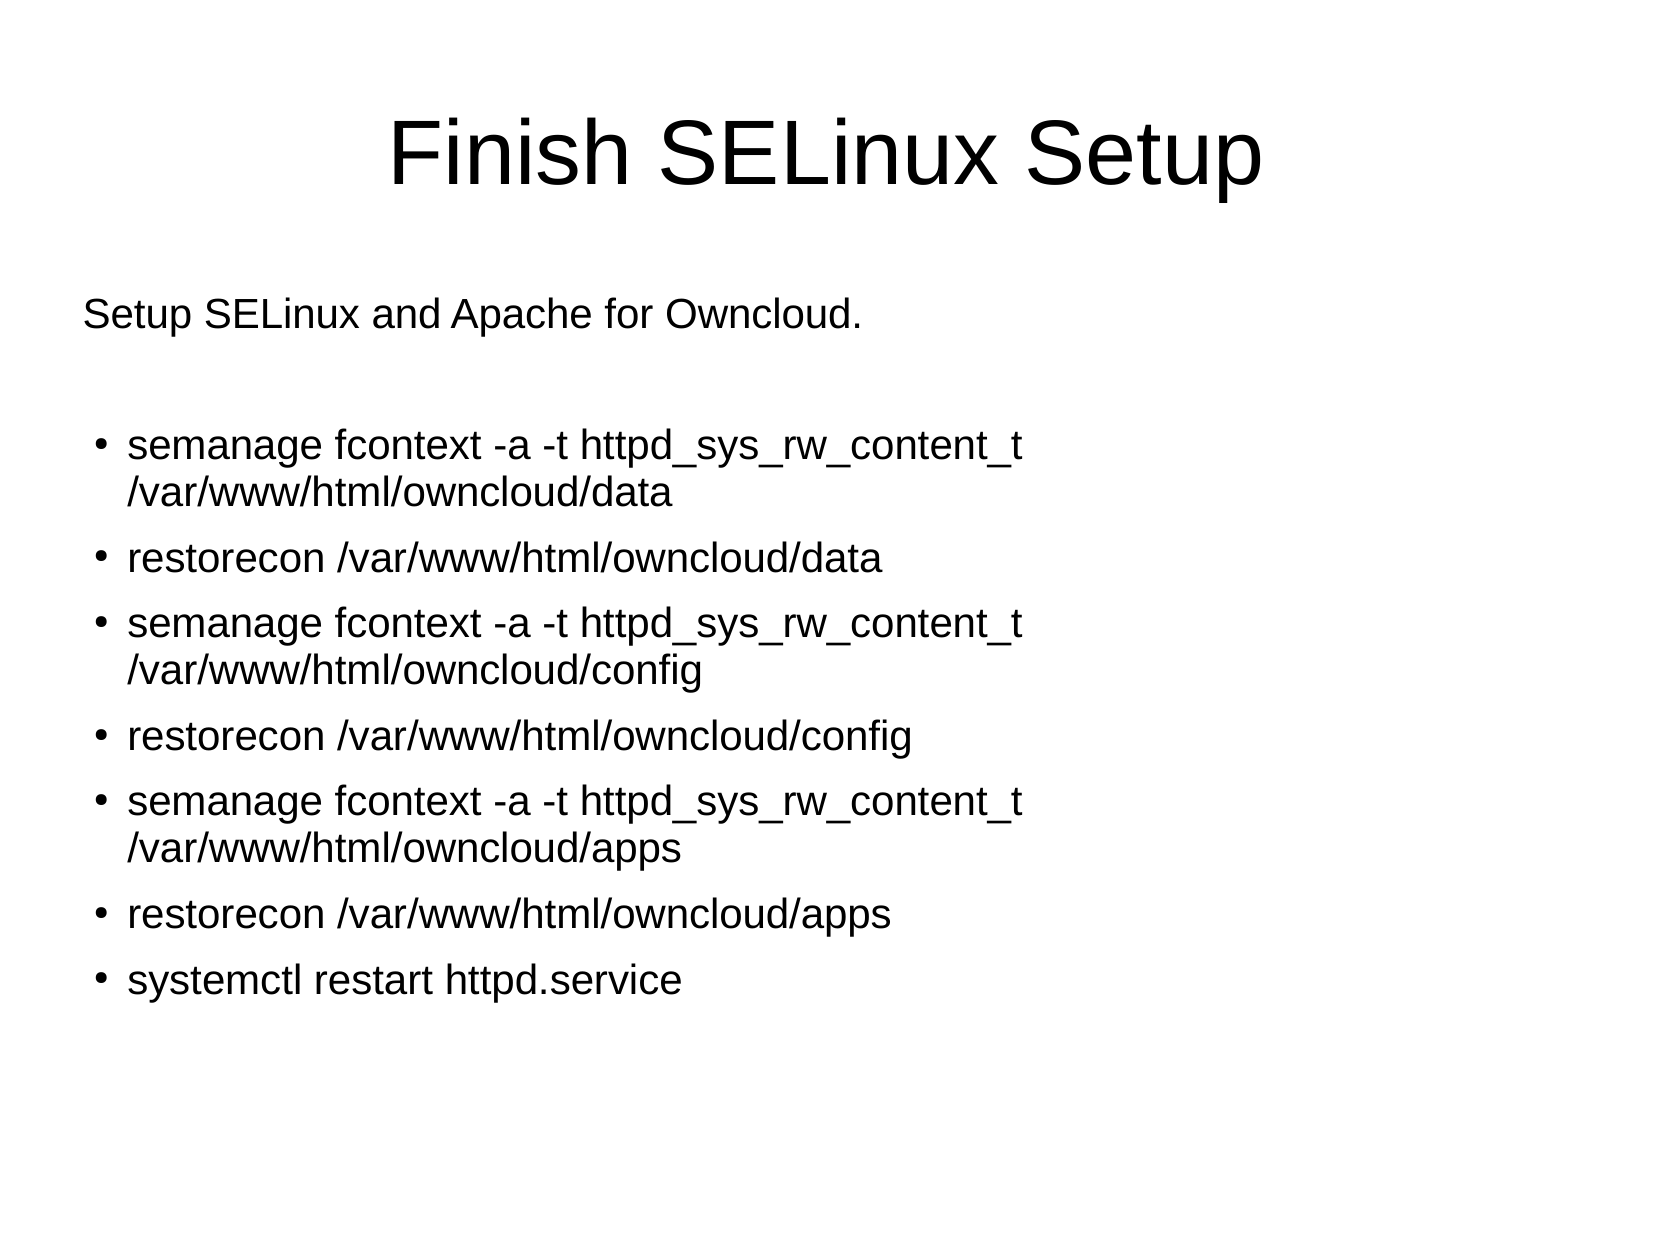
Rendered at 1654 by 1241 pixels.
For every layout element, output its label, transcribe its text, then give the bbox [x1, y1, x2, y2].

title Finish SELinux Setup [82, 49, 1571, 257]
list Setup SELinux and Apache for Owncloud. semanage fcontext -a -t httpd_sys_rw_content_t /var/www/html/owncloud/data​ restorecon /var/www/html/owncloud/data semanage fcontext -a -t httpd_sys_rw_content_t /var/www/html/owncloud/config restorecon /var/www/html/owncloud/config semanage fcontext -a -t httpd_sys_rw_content_t /var/www/html/owncloud/apps restorecon /var/www/html/owncloud/apps systemctl restart httpd.service [82, 290, 1571, 1010]
